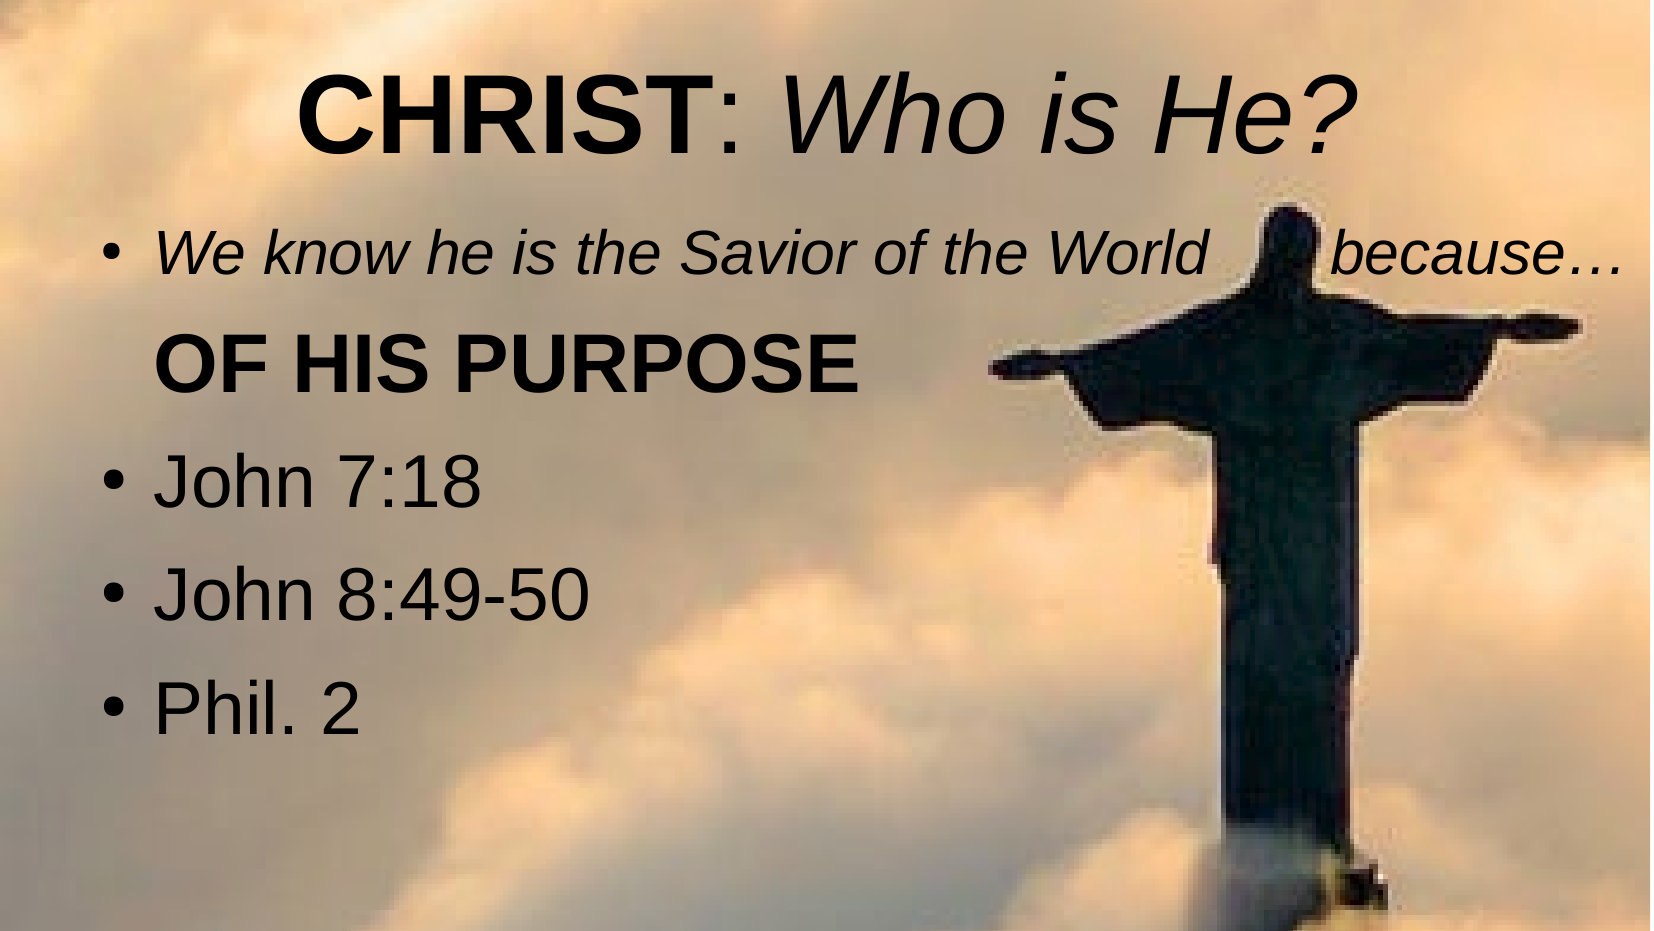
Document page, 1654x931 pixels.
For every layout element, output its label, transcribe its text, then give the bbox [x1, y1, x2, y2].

title CHRIST: Who is He? [82, 37, 1571, 193]
picture [0, 0, 1651, 931]
list We know he is the Savior of the World because… OF HIS PURPOSE John 7:18 John 8:49-50 Phil. 2 [82, 217, 1636, 841]
